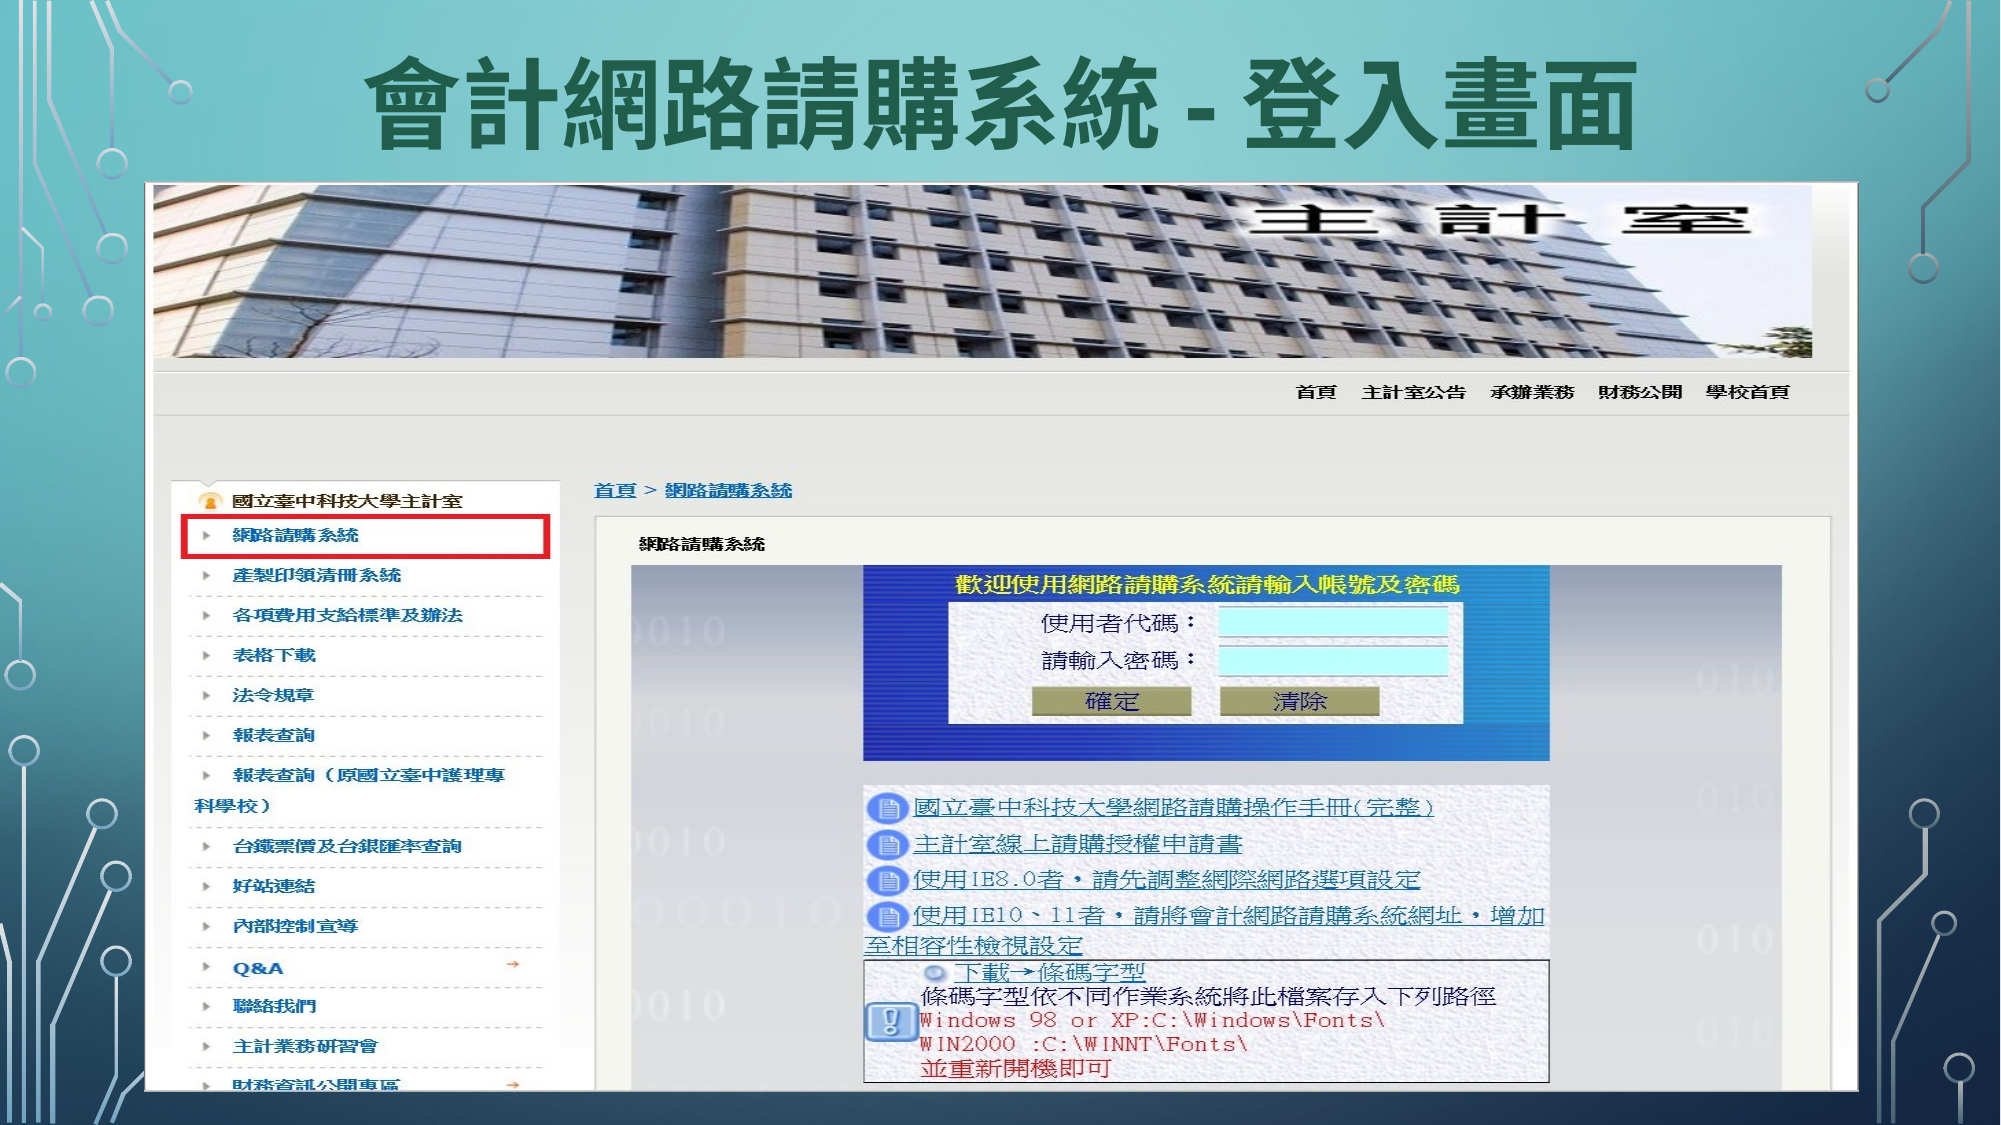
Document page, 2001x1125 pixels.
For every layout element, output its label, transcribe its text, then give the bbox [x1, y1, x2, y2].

title 會計網路請購系統-登入畫面 [79, 37, 1925, 182]
picture [144, 181, 1859, 1092]
